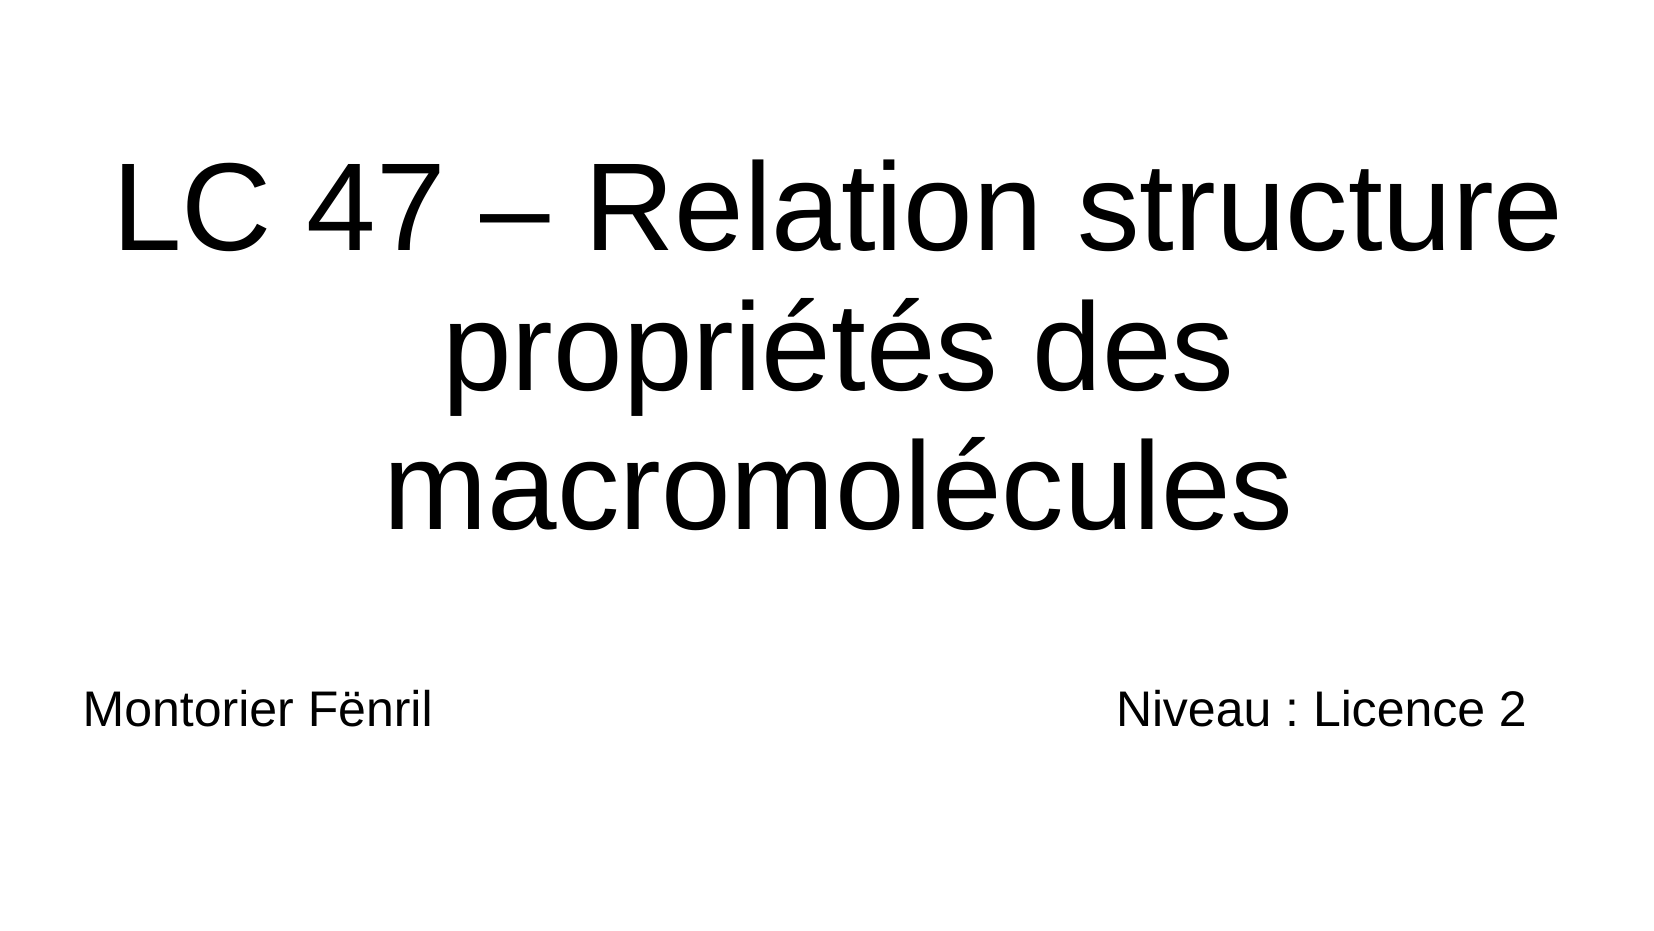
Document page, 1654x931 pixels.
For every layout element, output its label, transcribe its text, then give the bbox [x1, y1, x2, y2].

title LC 47 – Relation structure propriétés des macromolécules [94, 136, 1583, 557]
subtitle Montorier Fënril Niveau : Licence 2 [82, 661, 1571, 758]
